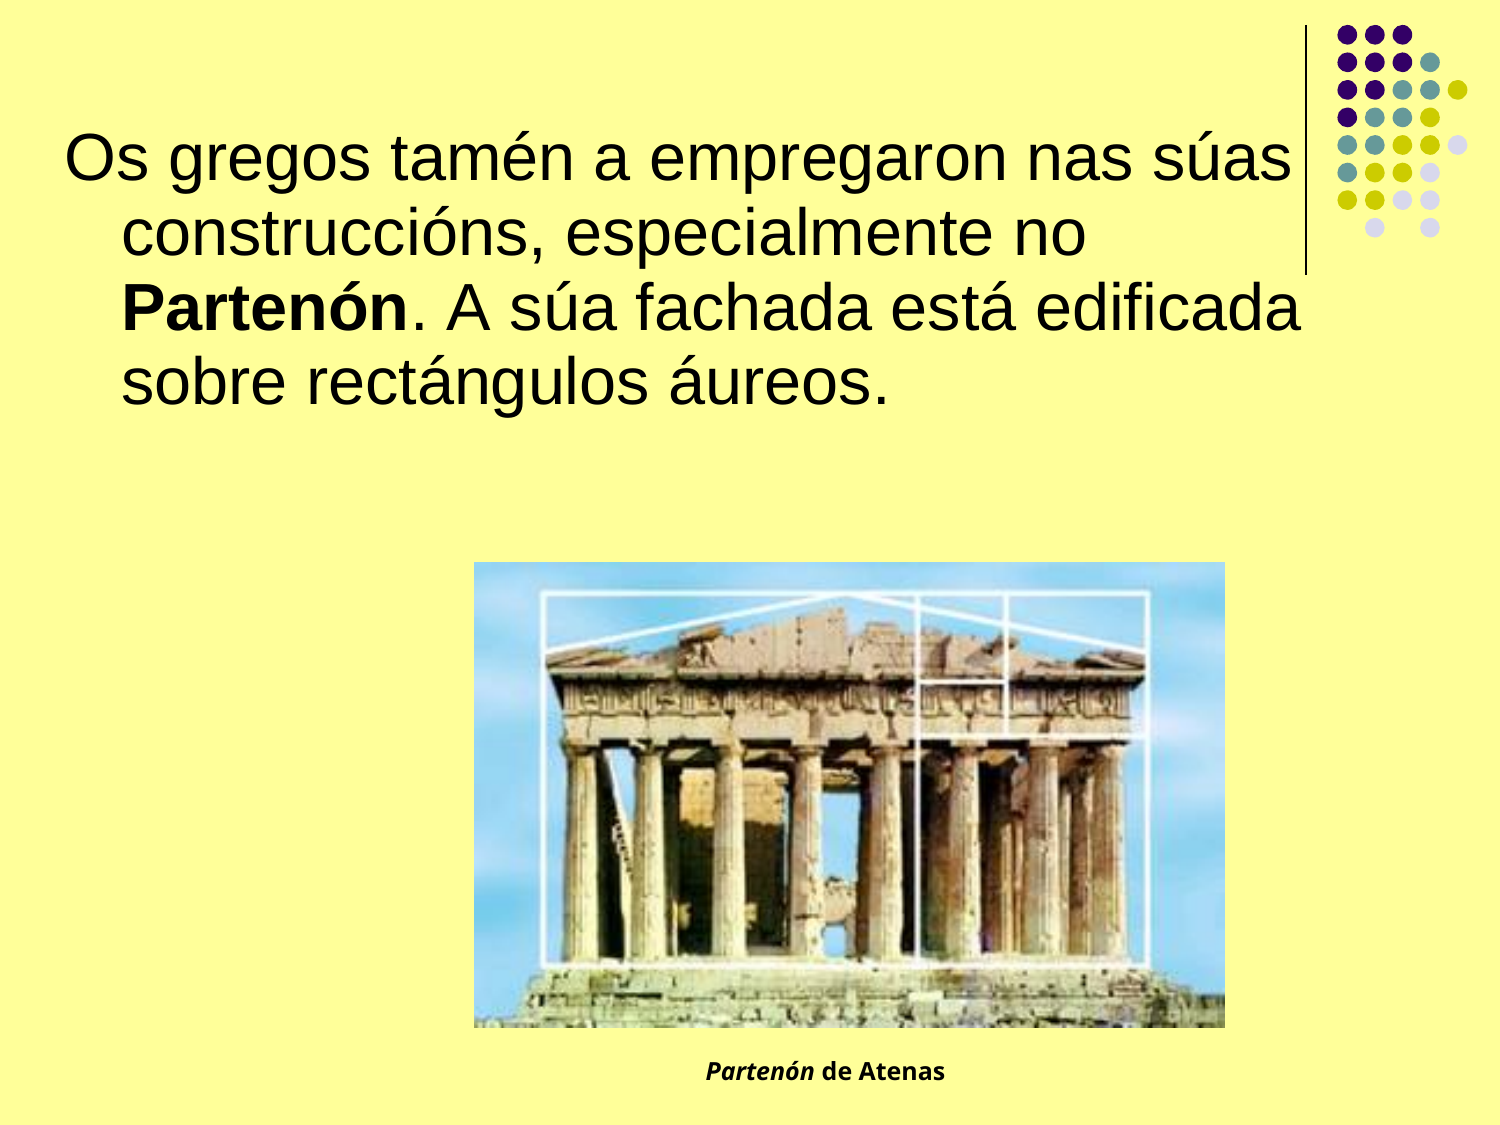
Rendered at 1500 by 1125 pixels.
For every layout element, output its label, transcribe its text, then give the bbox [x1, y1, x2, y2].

text_box Partenón de Atenas [705, 1042, 957, 1088]
list Os gregos tamén a empregaron nas súas construccións, especialmente no Partenón. A súa fachada está edificada sobre rectángulos áureos. [49, 112, 1338, 626]
picture [474, 562, 1225, 1028]
